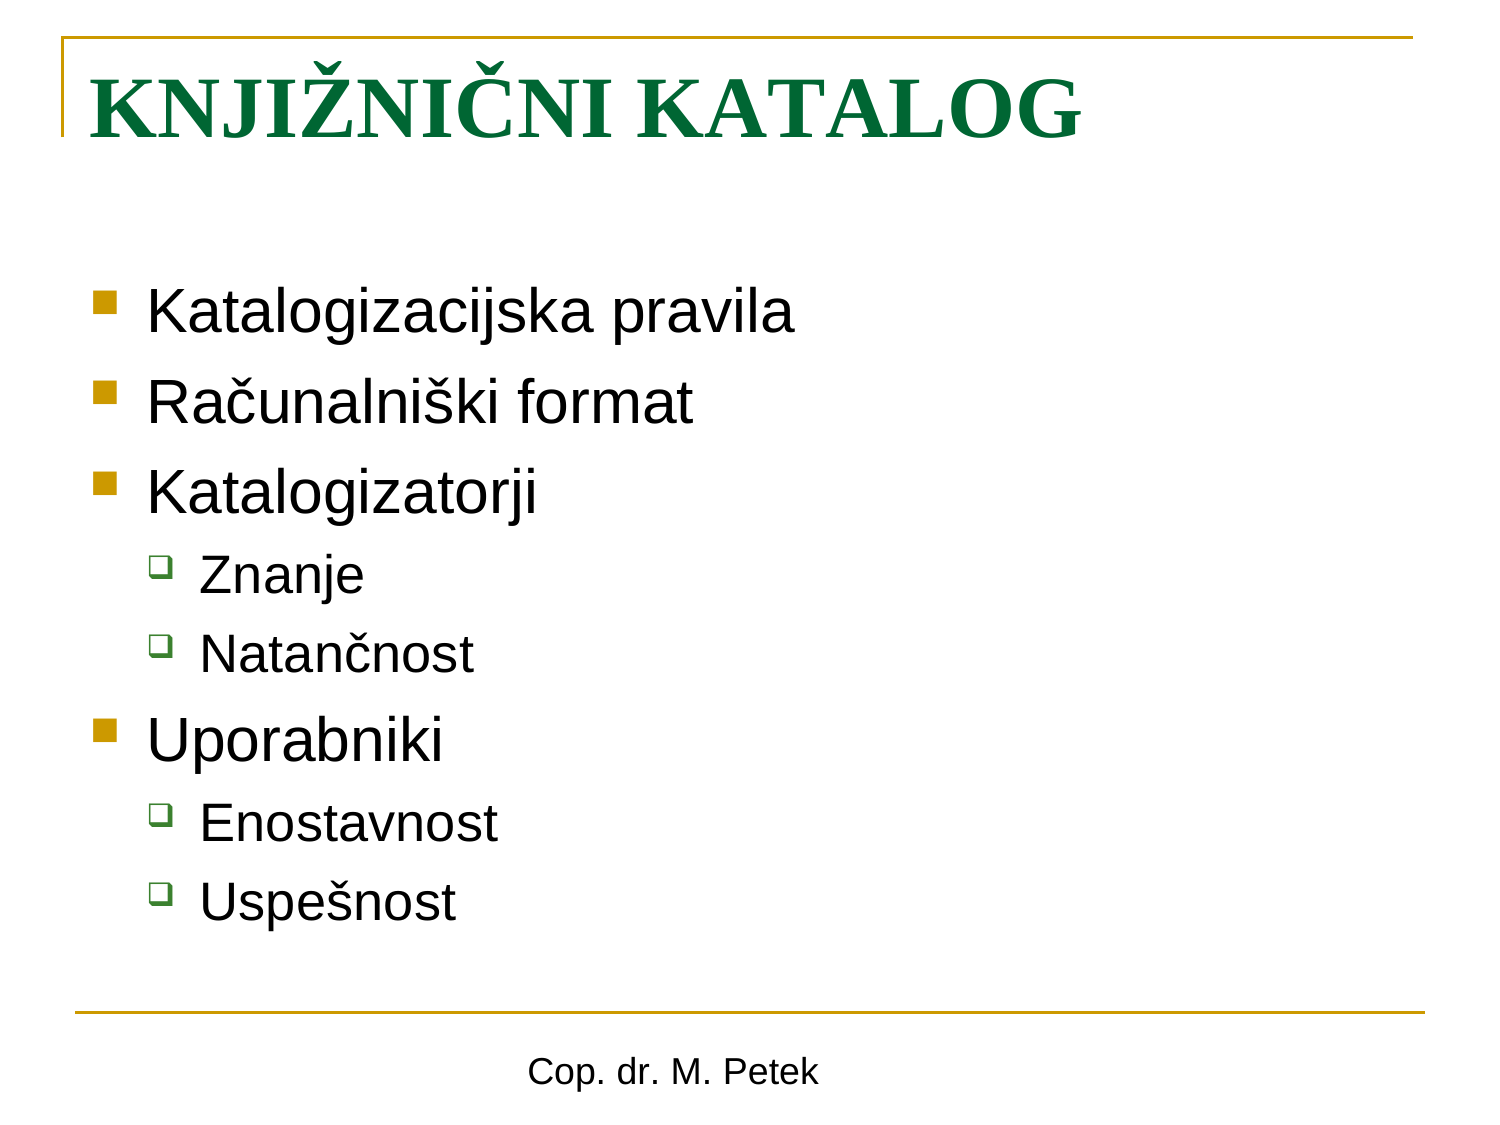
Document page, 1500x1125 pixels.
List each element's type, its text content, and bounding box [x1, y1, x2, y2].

title KNJIŽNIČNI KATALOG [75, 42, 1426, 233]
list Katalogizacijska pravila Računalniški format Katalogizatorji Znanje Natančnost Uporabniki Enostavnost Uspešnost [75, 262, 1426, 1096]
